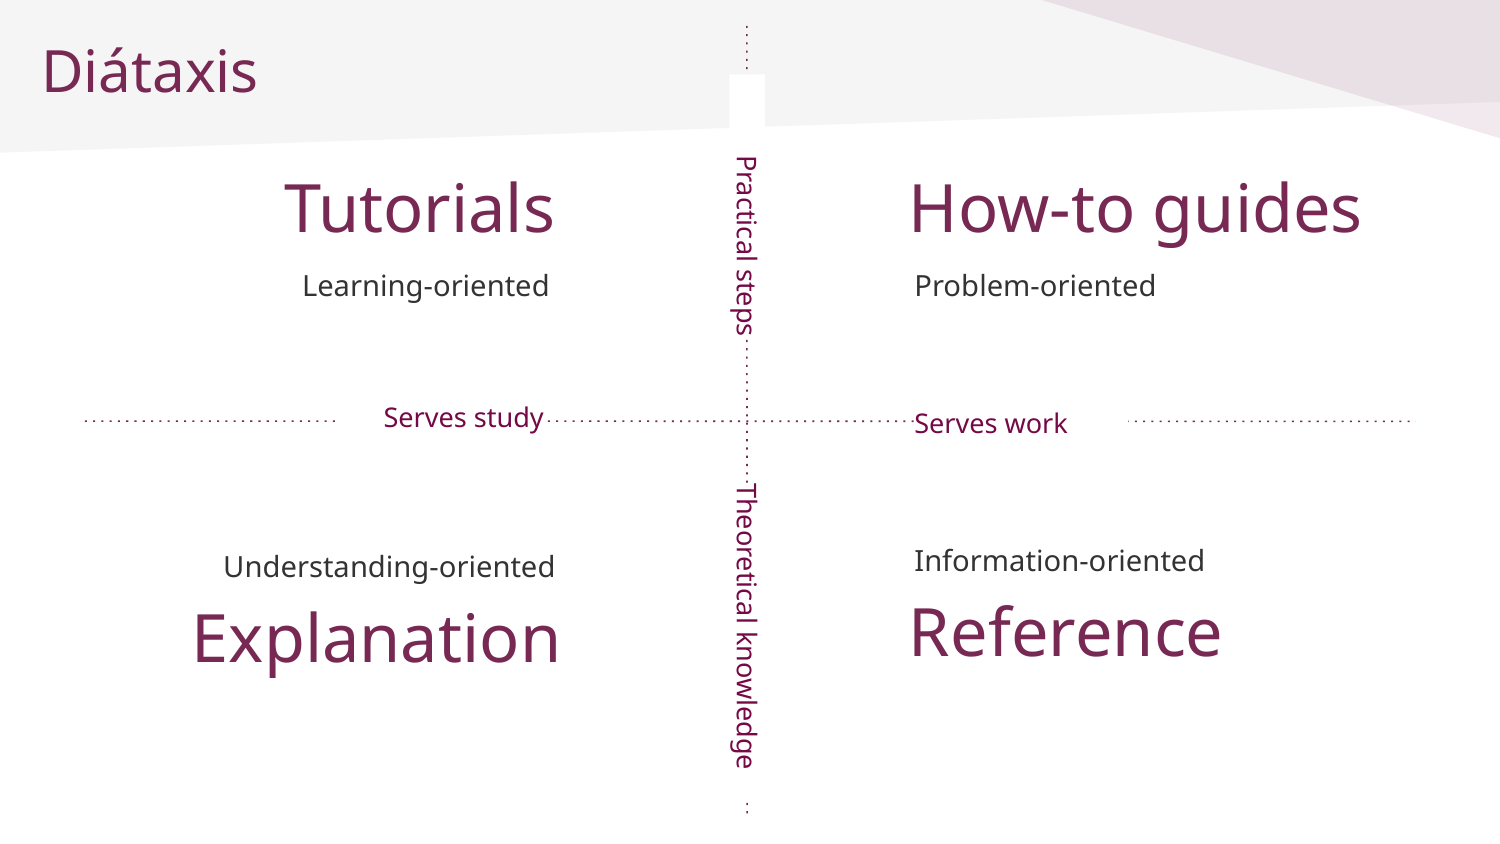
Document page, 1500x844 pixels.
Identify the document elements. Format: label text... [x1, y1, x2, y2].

text_box Explanation [84, 589, 577, 692]
text_box Problem-oriented [914, 252, 1407, 318]
text_box How-to guides [893, 160, 1485, 263]
text_box Reference [893, 583, 1386, 686]
text_box Serves study [338, 398, 544, 433]
text_box Learning-oriented [57, 252, 550, 318]
text_box Tutorials [78, 160, 571, 263]
text_box Serves work [914, 404, 1128, 439]
text_box Practical steps [729, 151, 765, 337]
title Diátaxis [41, 0, 1335, 151]
text_box Understanding-oriented [63, 533, 556, 599]
text_box Information-oriented [914, 527, 1407, 593]
text_box Theoretical knowledge [729, 483, 765, 798]
